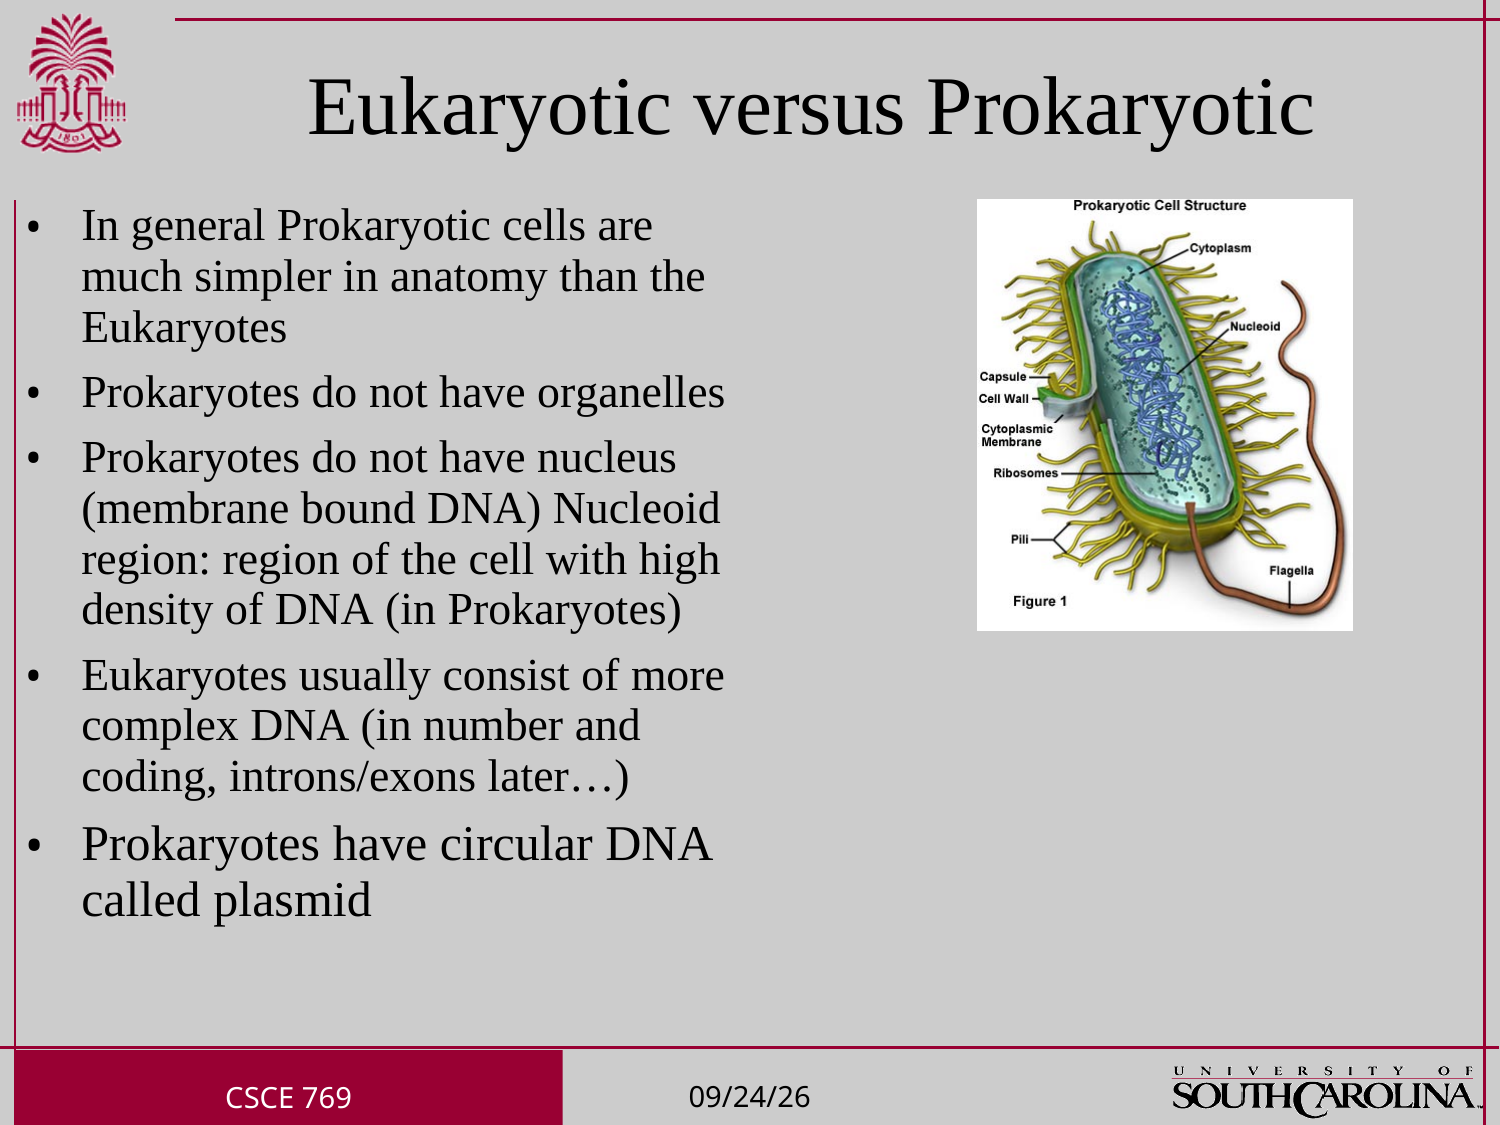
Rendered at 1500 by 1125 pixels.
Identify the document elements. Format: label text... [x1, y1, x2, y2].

title Eukaryotic versus Prokaryotic [174, 24, 1450, 188]
list In general Prokaryotic cells are much simpler in anatomy than the Eukaryotes Prokaryotes do not have organelles Prokaryotes do not have nucleus (membrane bound DNA) Nucleoid region: region of the cell with high density of DNA (in Prokaryotes) Eukaryotes usually consist of more complex DNA (in number and coding, introns/exons later…) Prokaryotes have circular DNA called plasmid [24, 200, 733, 1013]
picture [977, 199, 1353, 631]
picture [12, 12, 131, 155]
picture [1162, 1049, 1483, 1125]
